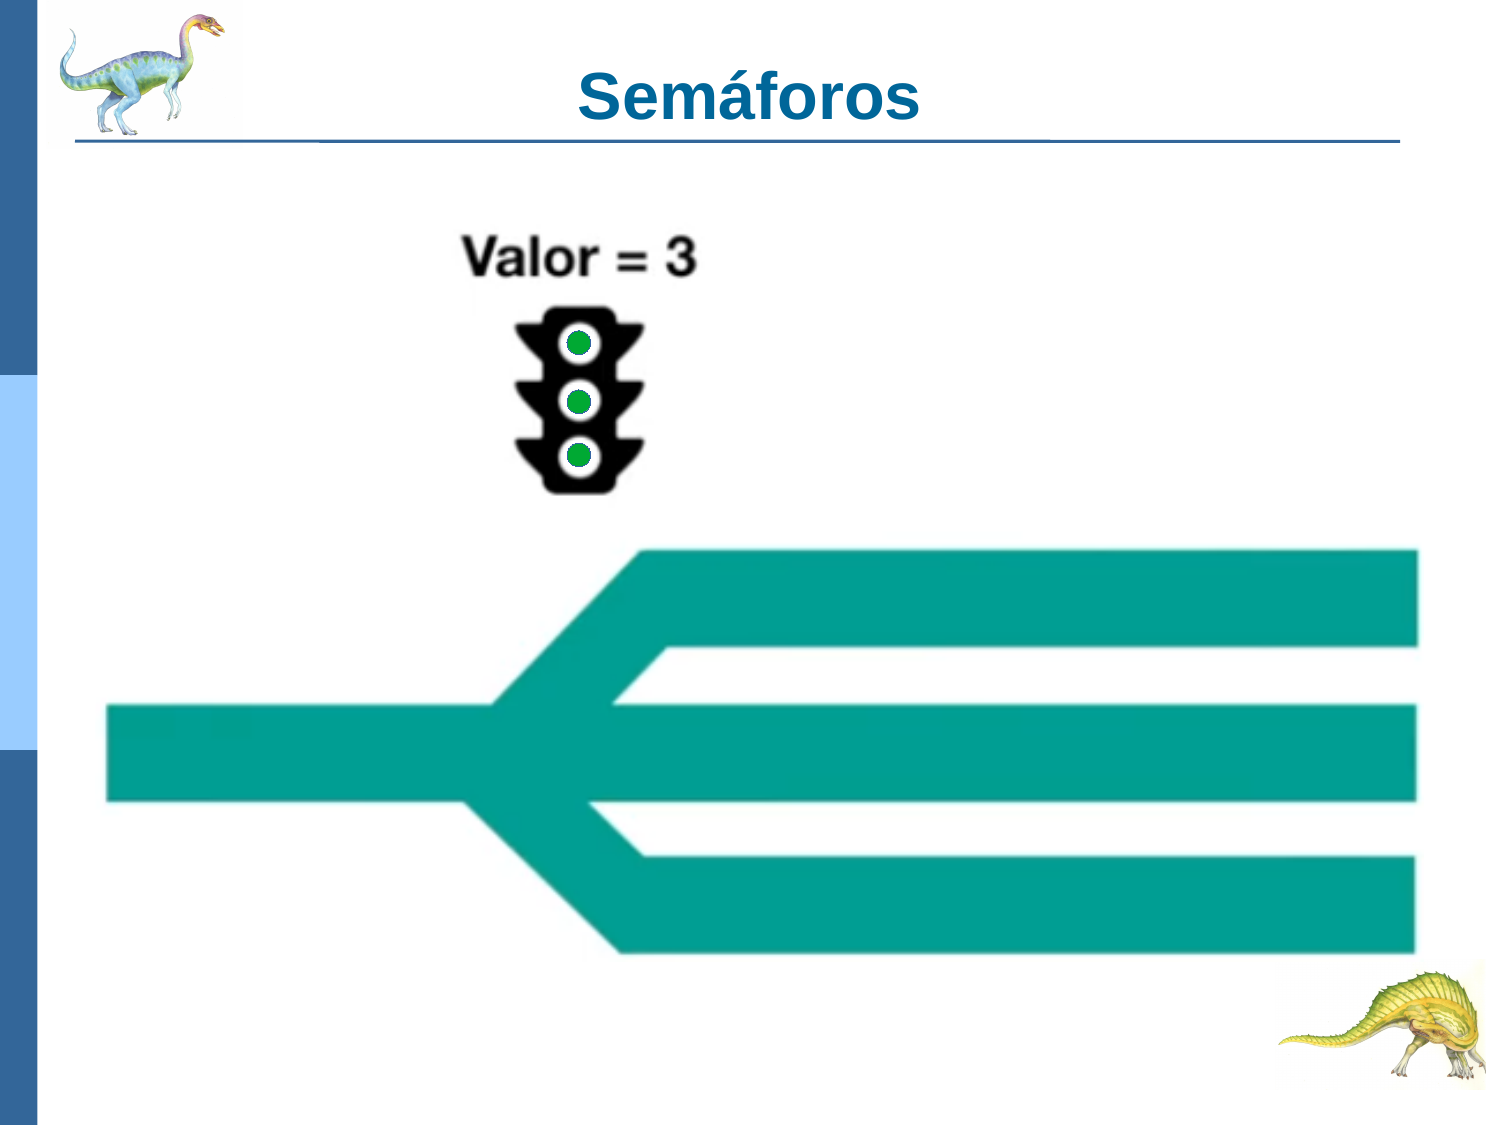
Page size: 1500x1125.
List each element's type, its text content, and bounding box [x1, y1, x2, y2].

text_box [567, 443, 591, 467]
text_box Semáforos [75, 45, 1426, 141]
picture [95, 212, 1486, 1090]
picture [46, 0, 243, 149]
text_box [567, 389, 591, 414]
text_box [566, 330, 591, 355]
